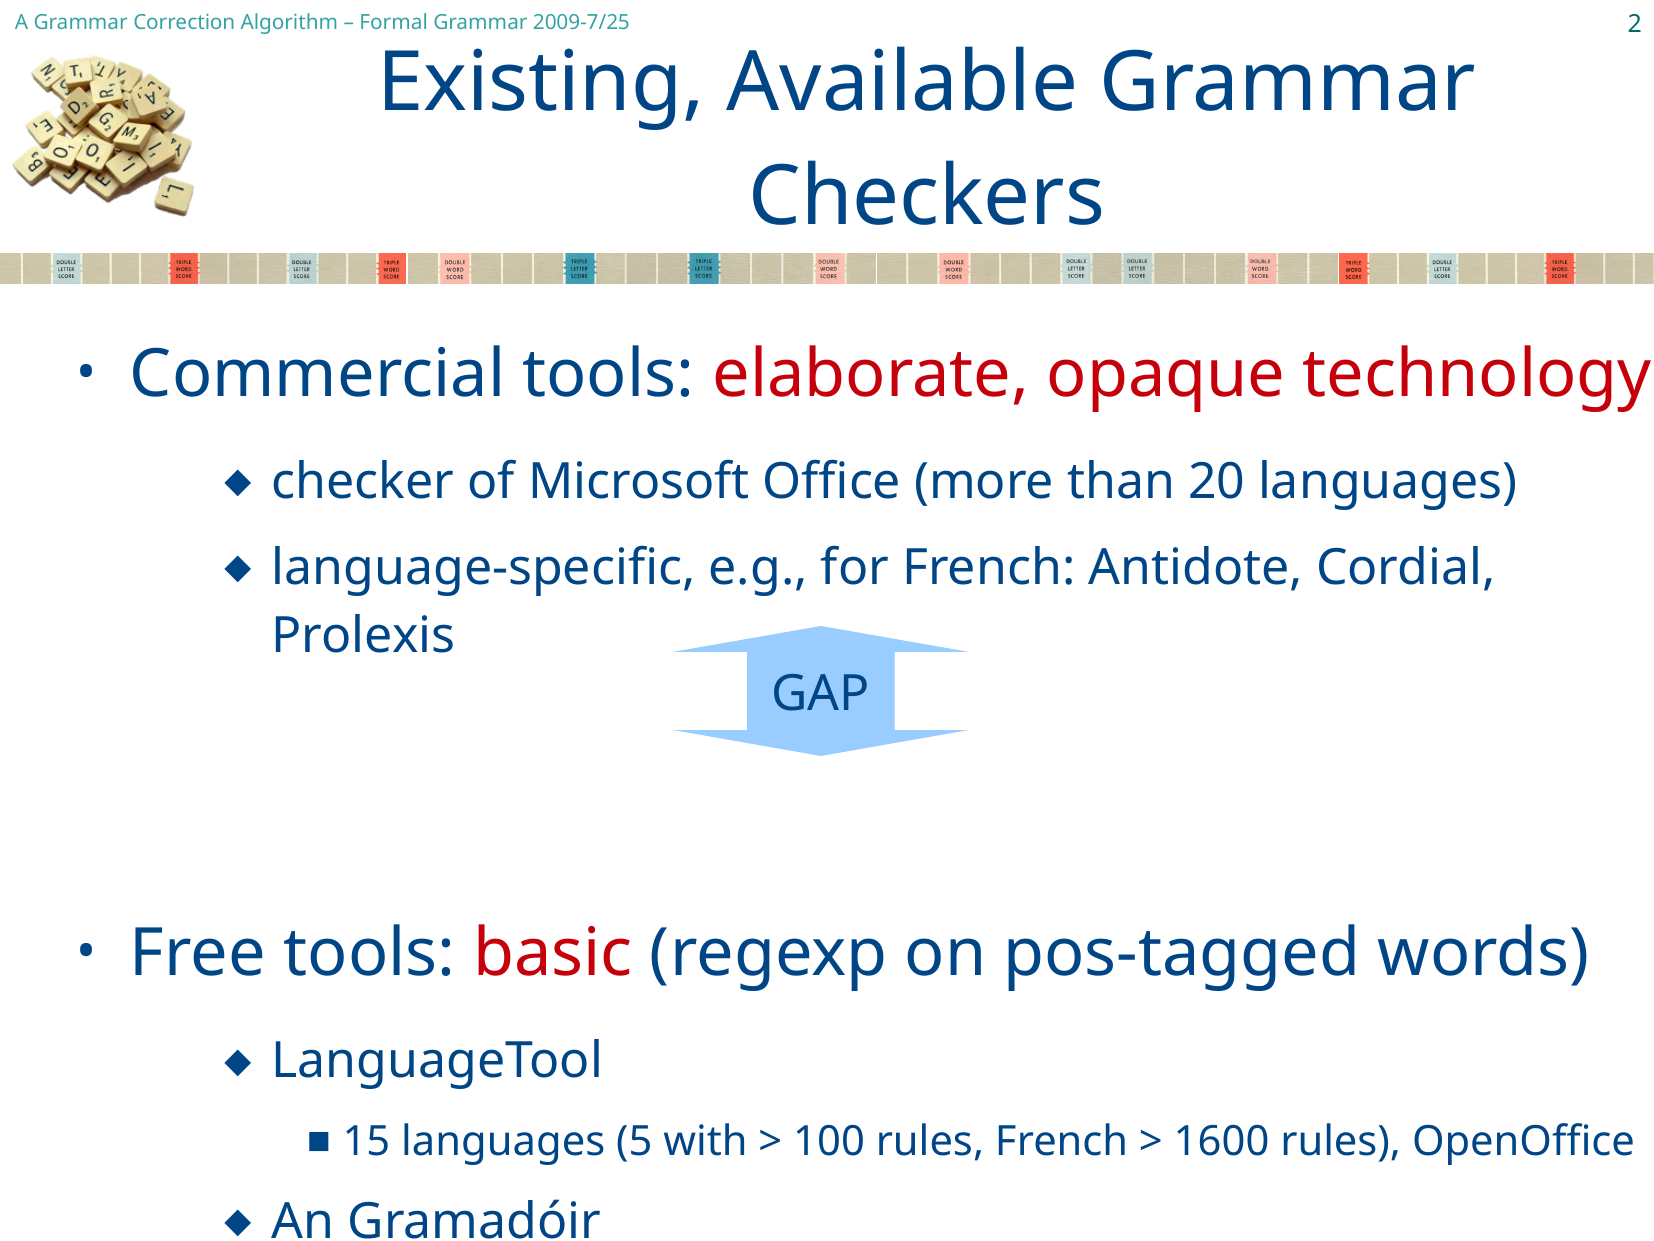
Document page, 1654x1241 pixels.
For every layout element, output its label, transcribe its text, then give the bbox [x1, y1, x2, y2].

list Commercial tools: elaborate, opaque technology checker of Microsoft Office (more than 20 languages) language-specific, e.g., for French: Antidote, Cordial, Prolexis Free tools: basic (regexp on pos-tagged words) LanguageTool 15 languages (5 with > 100 rules, French > 1600 rules), OpenOffice An Gramadóir 14 languages, focus on languages with little computational resources [59, 324, 1654, 1196]
picture [0, 253, 406, 284]
picture [1339, 253, 1654, 284]
picture [877, 253, 1338, 284]
picture [11, 53, 195, 219]
picture [408, 253, 876, 284]
text_box GAP [673, 625, 969, 756]
title Existing, Available Grammar Checkers [218, 39, 1636, 232]
